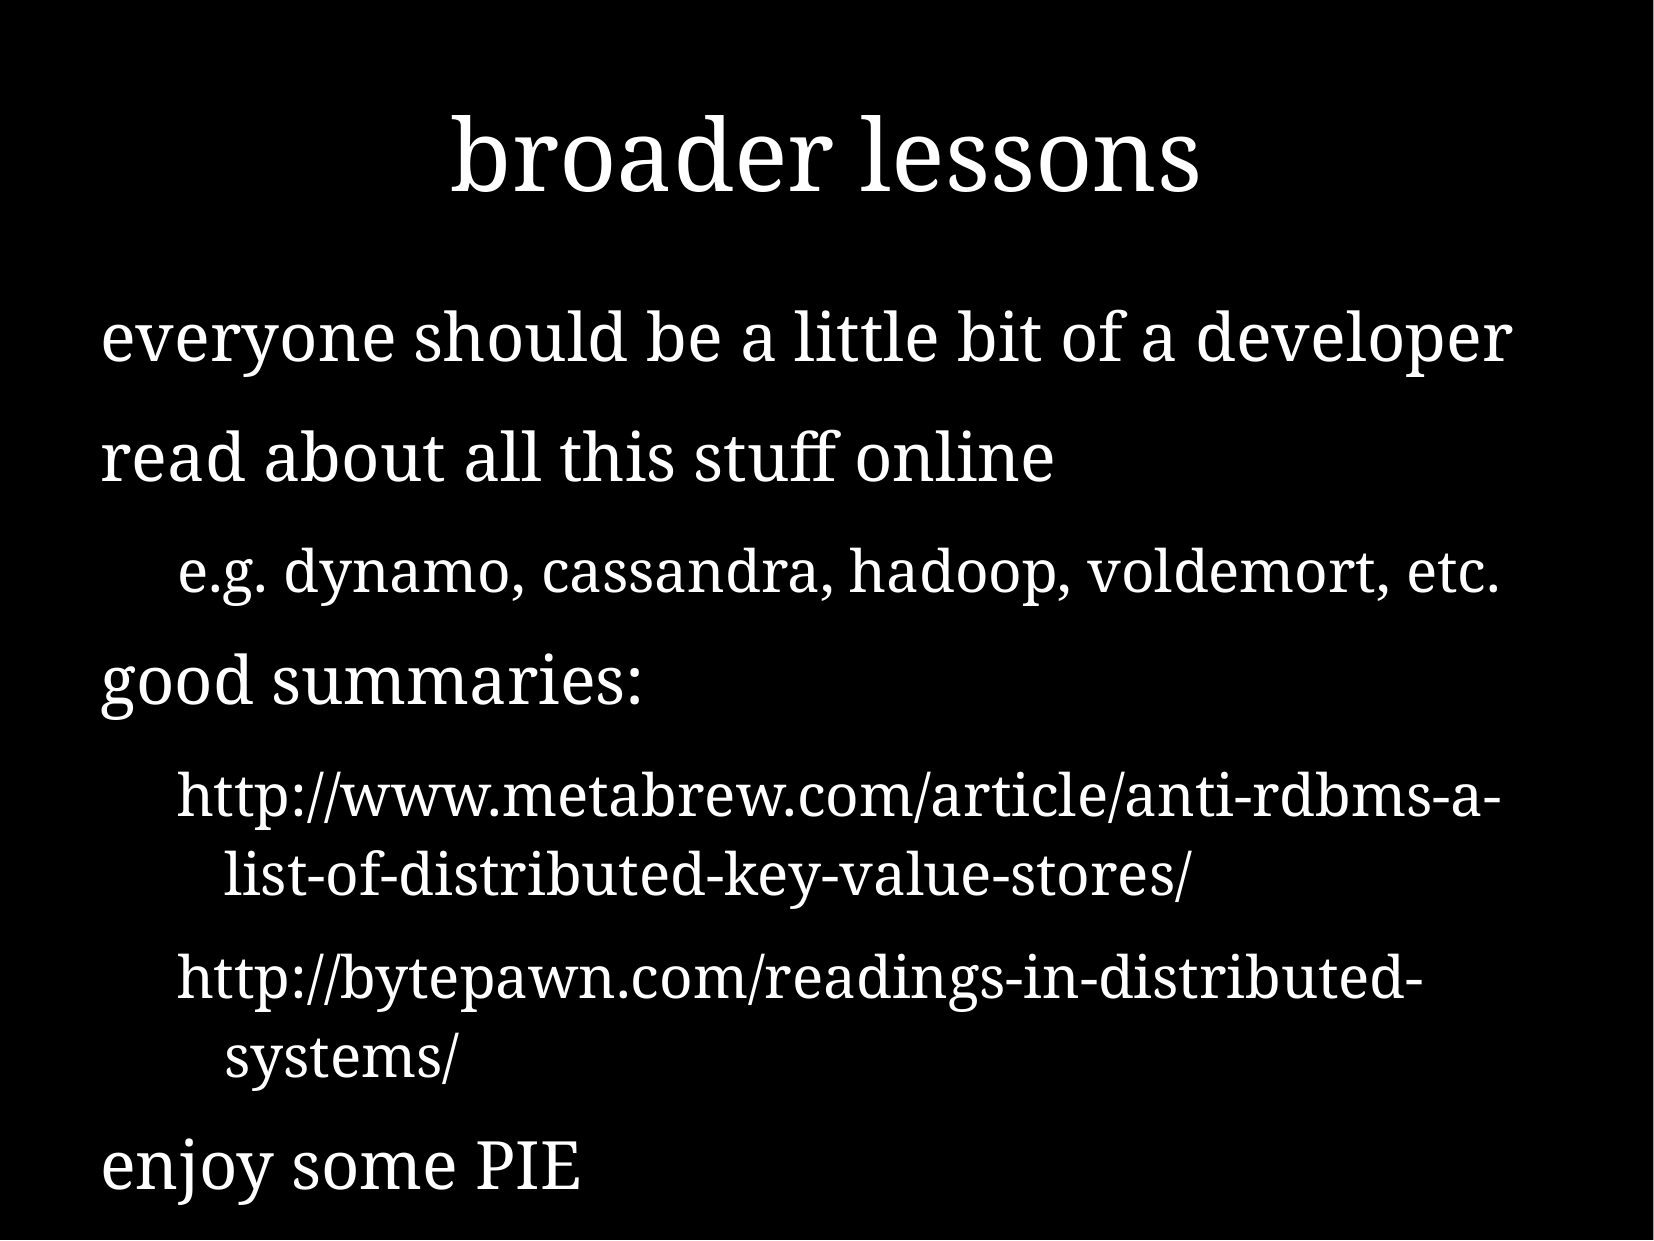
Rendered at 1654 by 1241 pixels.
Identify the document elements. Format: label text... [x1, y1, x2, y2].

list everyone should be a little bit of a developer read about all this stuff online e.g. dynamo, cassandra, hadoop, voldemort, etc. good summaries: http://www.metabrew.com/article/anti-rdbms-a-list-of-distributed-key-value-stores/ http://bytepawn.com/readings-in-distributed-systems/ enjoy some PIE Pie Is Excellent [82, 290, 1571, 1149]
title broader lessons [82, 49, 1571, 257]
